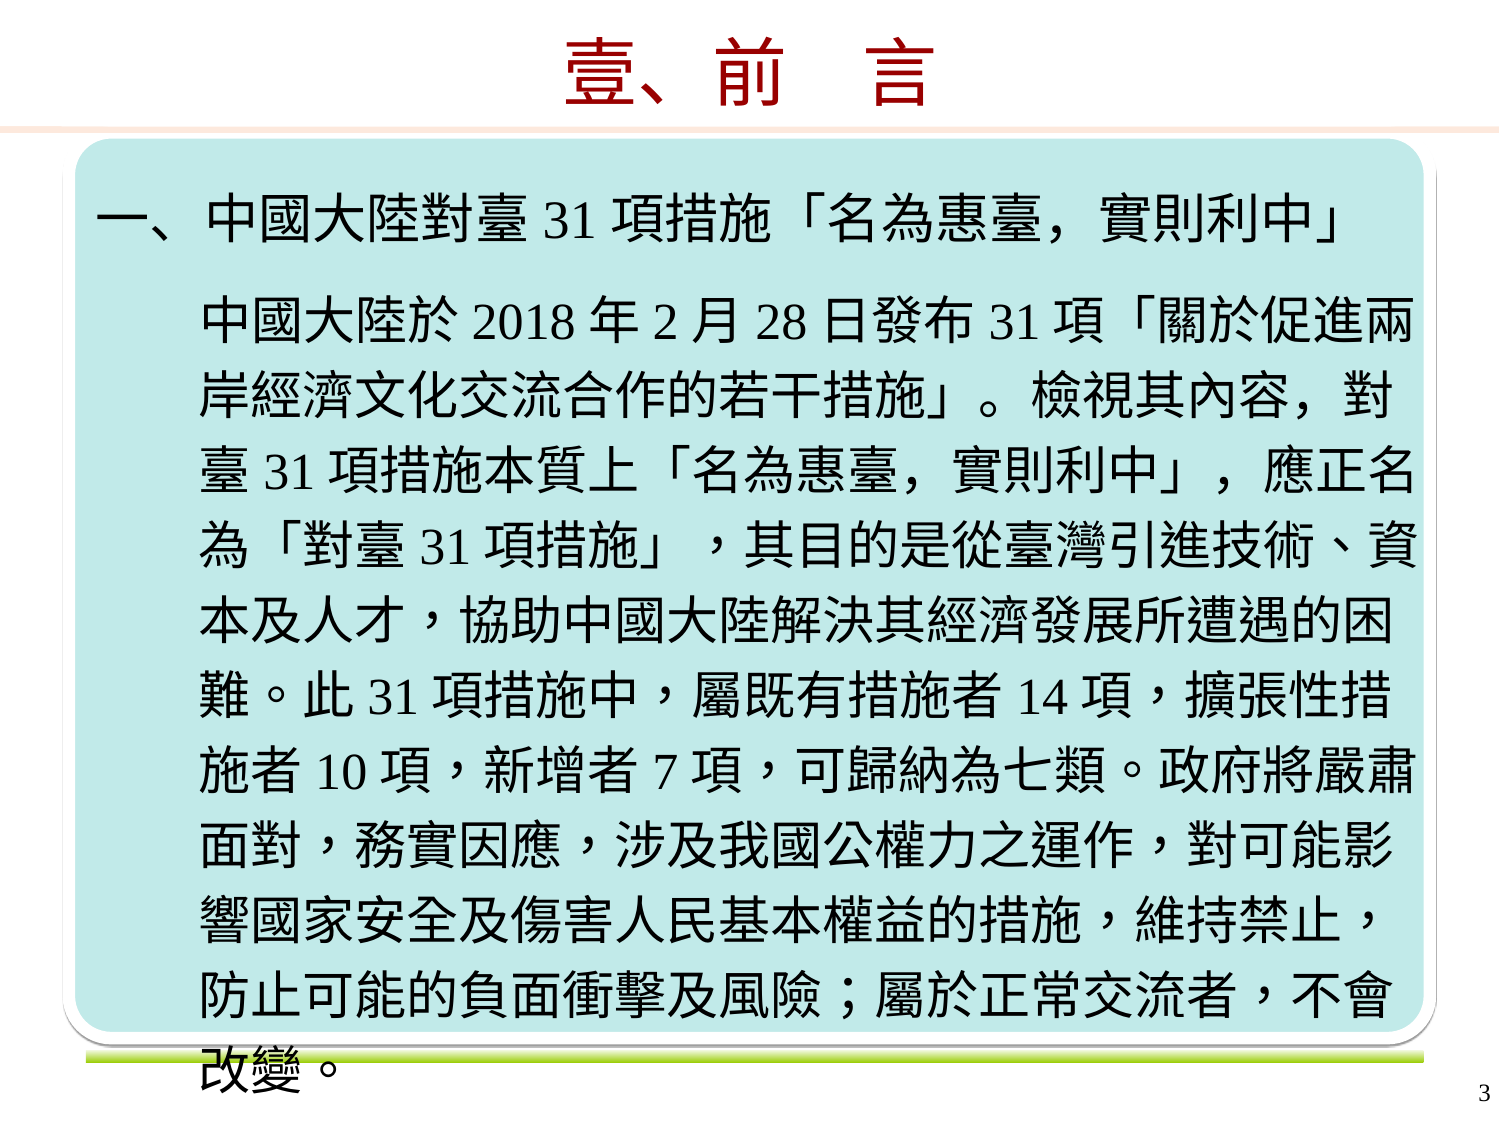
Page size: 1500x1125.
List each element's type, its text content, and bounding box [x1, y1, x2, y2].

text_box 一、中國大陸對臺31項措施「名為惠臺，實則利中」 中國大陸於2018年2月28日發布31項「關於促進兩岸經濟文化交流合作的若干措施」。檢視其內容，對臺31項措施本質上「名為惠臺，實則利中」，應正名為「對臺31項措施」，其目的是從臺灣引進技術、資本及人才，協助中國大陸解決其經濟發展所遭遇的困難。此31項措施中，屬既有措施者14項，擴張性措施者10項，新增者7項，可歸納為七類。政府將嚴肅面對，務實因應，涉及我國公權力之運作，對可能影響國家安全及傷害人民基本權益的措施，維持禁止，防止可能的負面衝擊及風險；屬於正常交流者，不會改變。 [88, 167, 1452, 1125]
text_box [68, 132, 1430, 1032]
text_box 壹、前 言 [0, 9, 1500, 102]
text_box 3 [1470, 1068, 1500, 1115]
